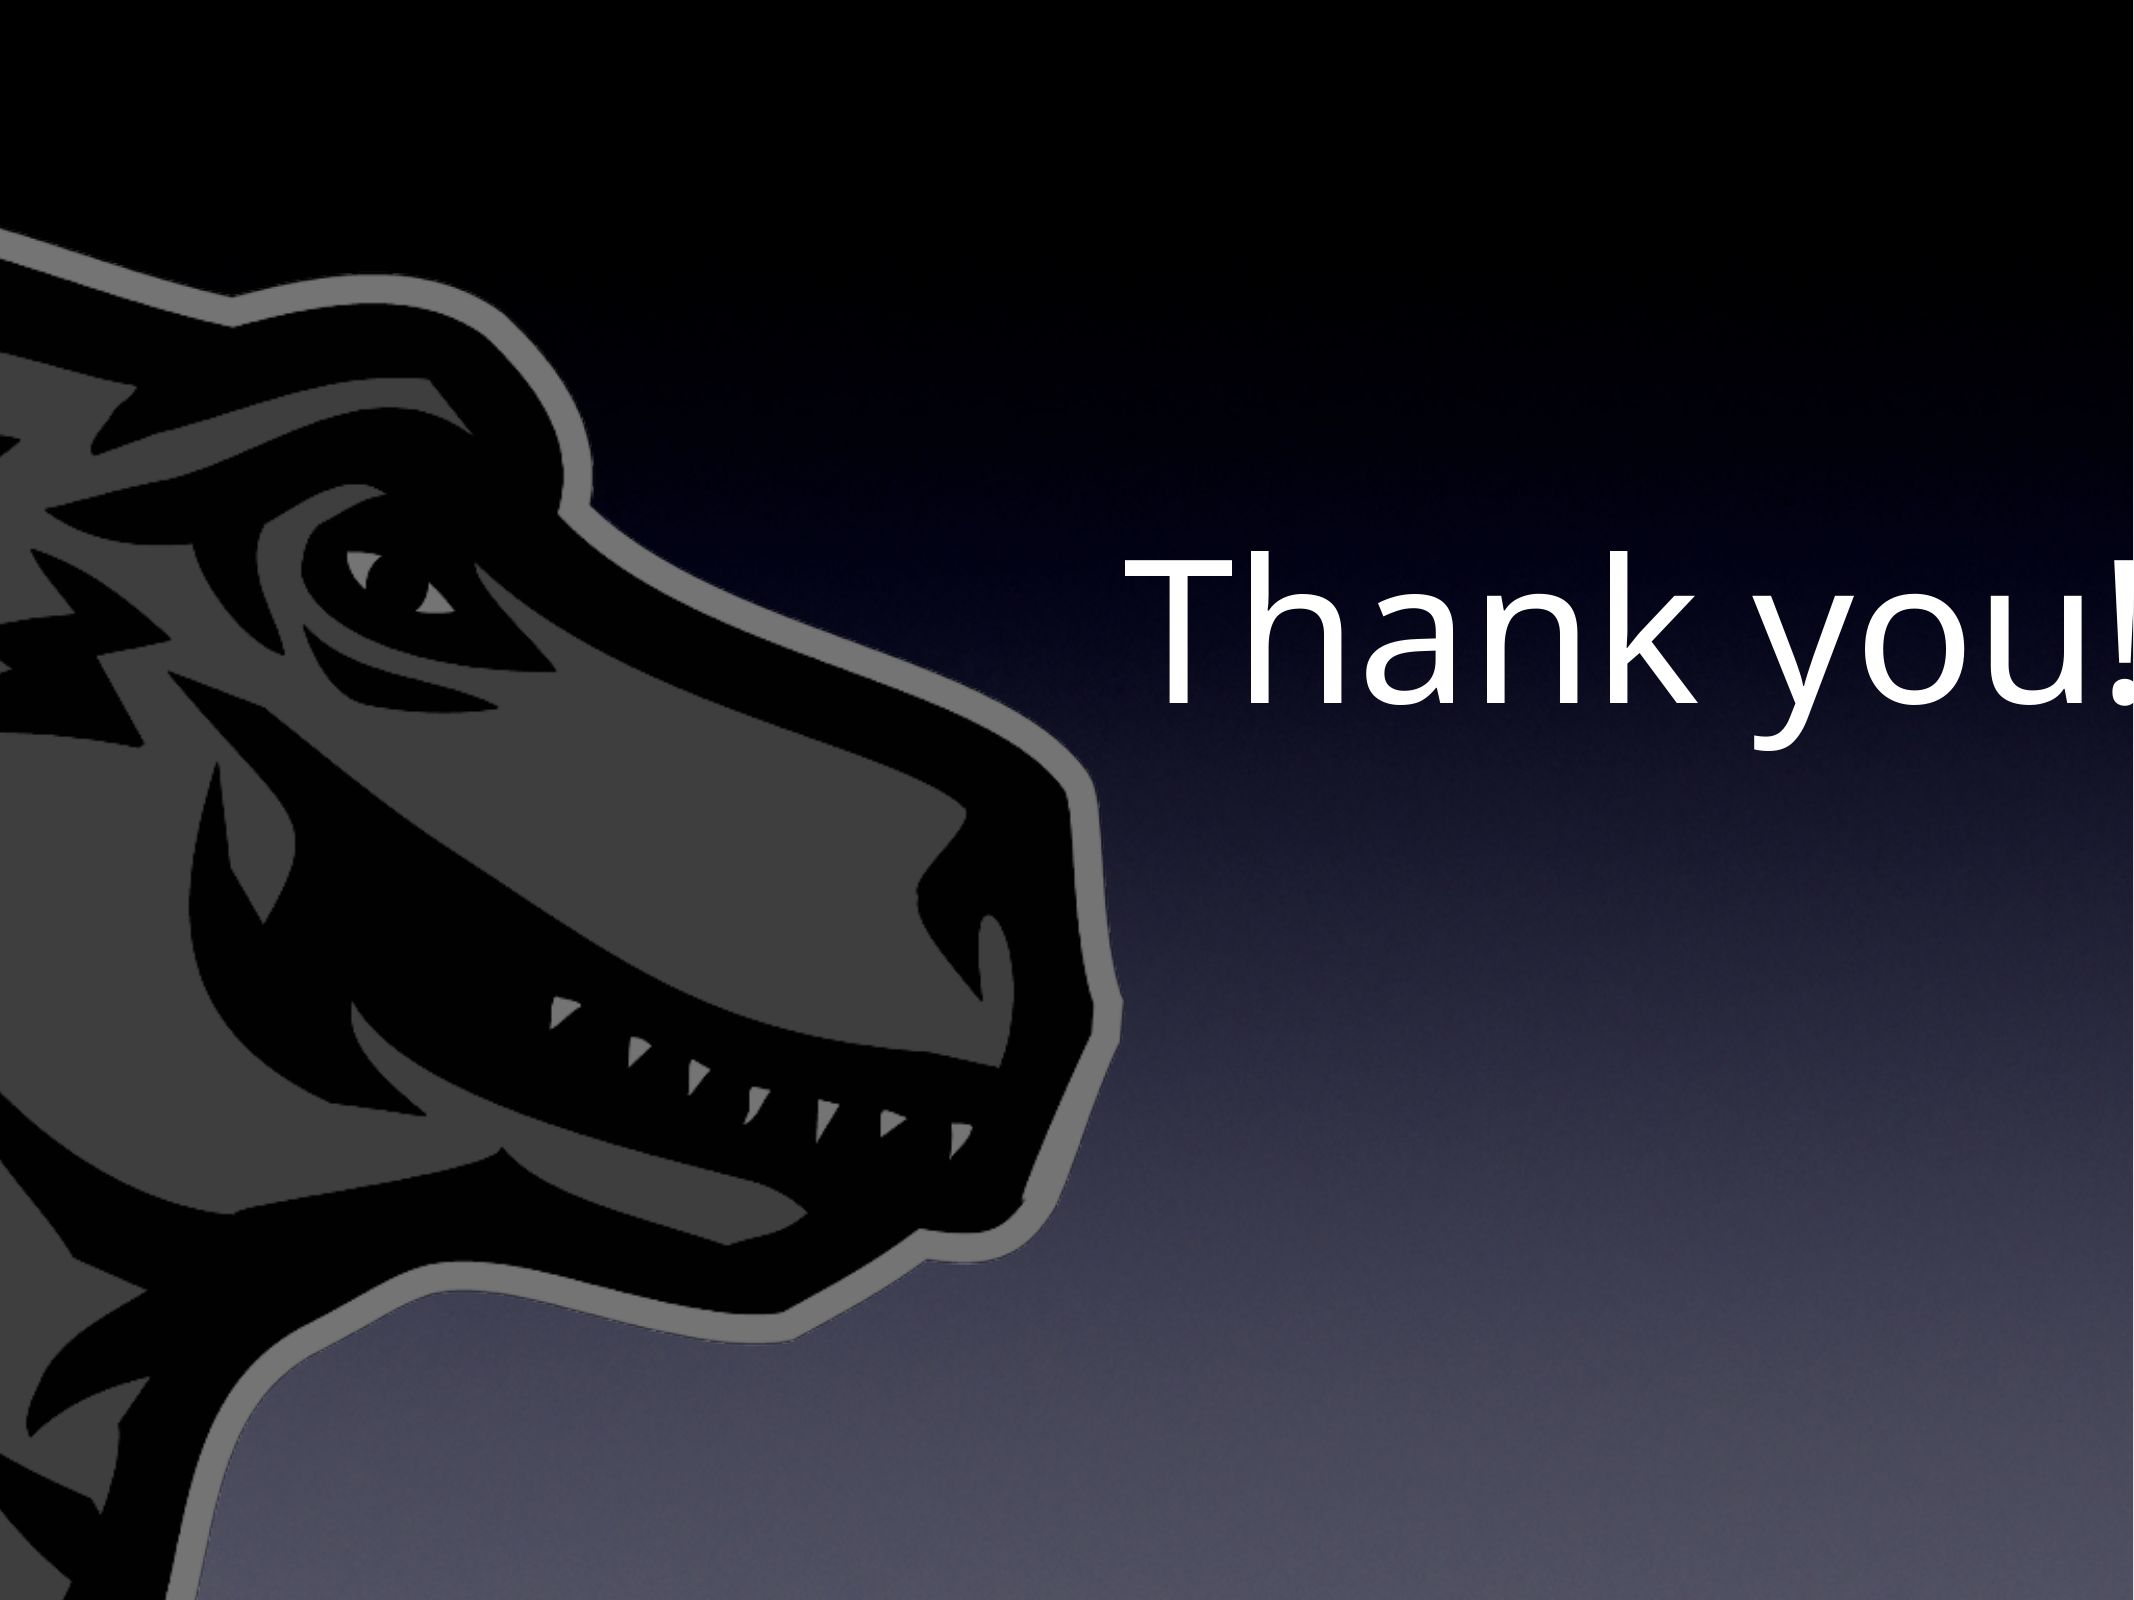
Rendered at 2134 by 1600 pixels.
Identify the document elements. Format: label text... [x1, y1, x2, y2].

text_box Thank you! [1121, 324, 2134, 922]
picture [0, 0, 2134, 1600]
